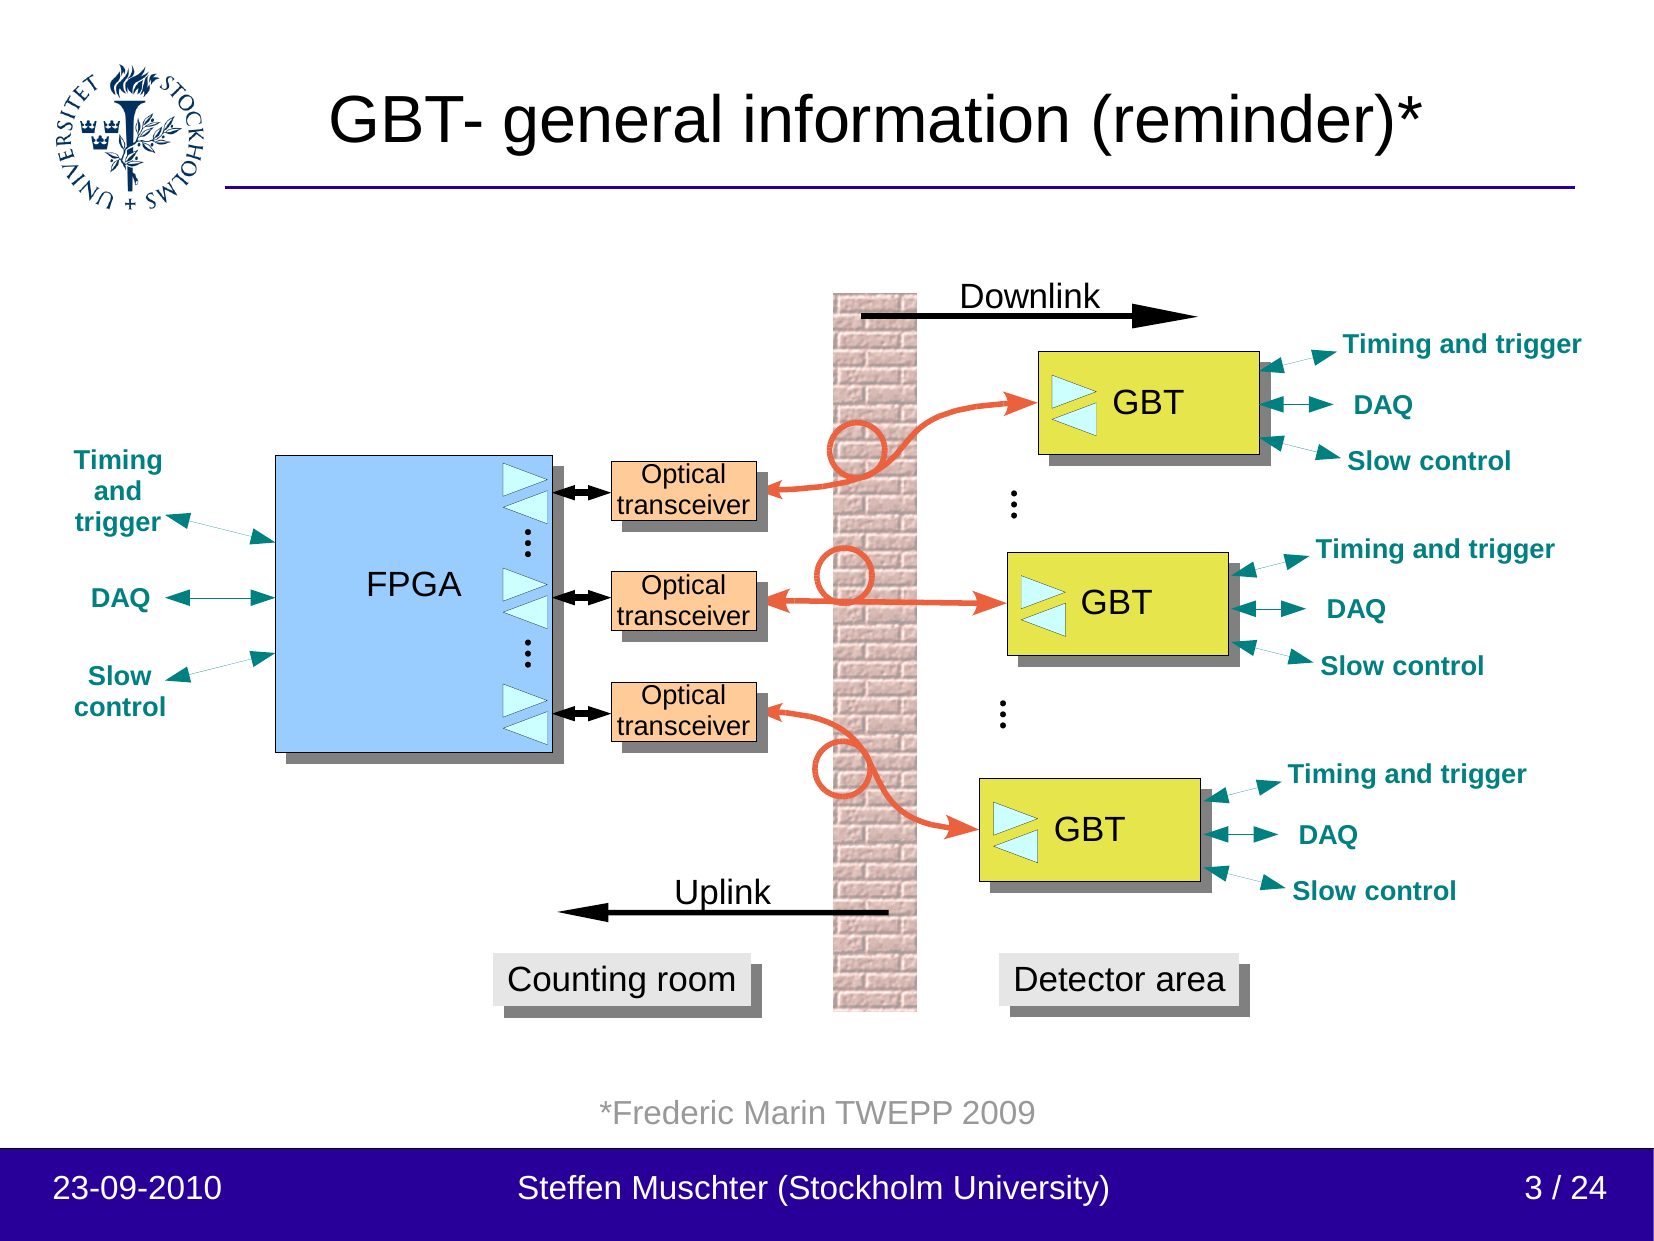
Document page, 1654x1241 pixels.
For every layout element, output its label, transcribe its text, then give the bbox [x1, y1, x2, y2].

text_box 3 / 24 [1403, 1162, 1623, 1215]
text_box *Frederic Marin TWEPP 2009 [236, 1087, 1400, 1140]
text_box GBT- general information (reminder)* [313, 75, 1443, 165]
picture [54, 64, 212, 215]
chart [53, 273, 1583, 1024]
